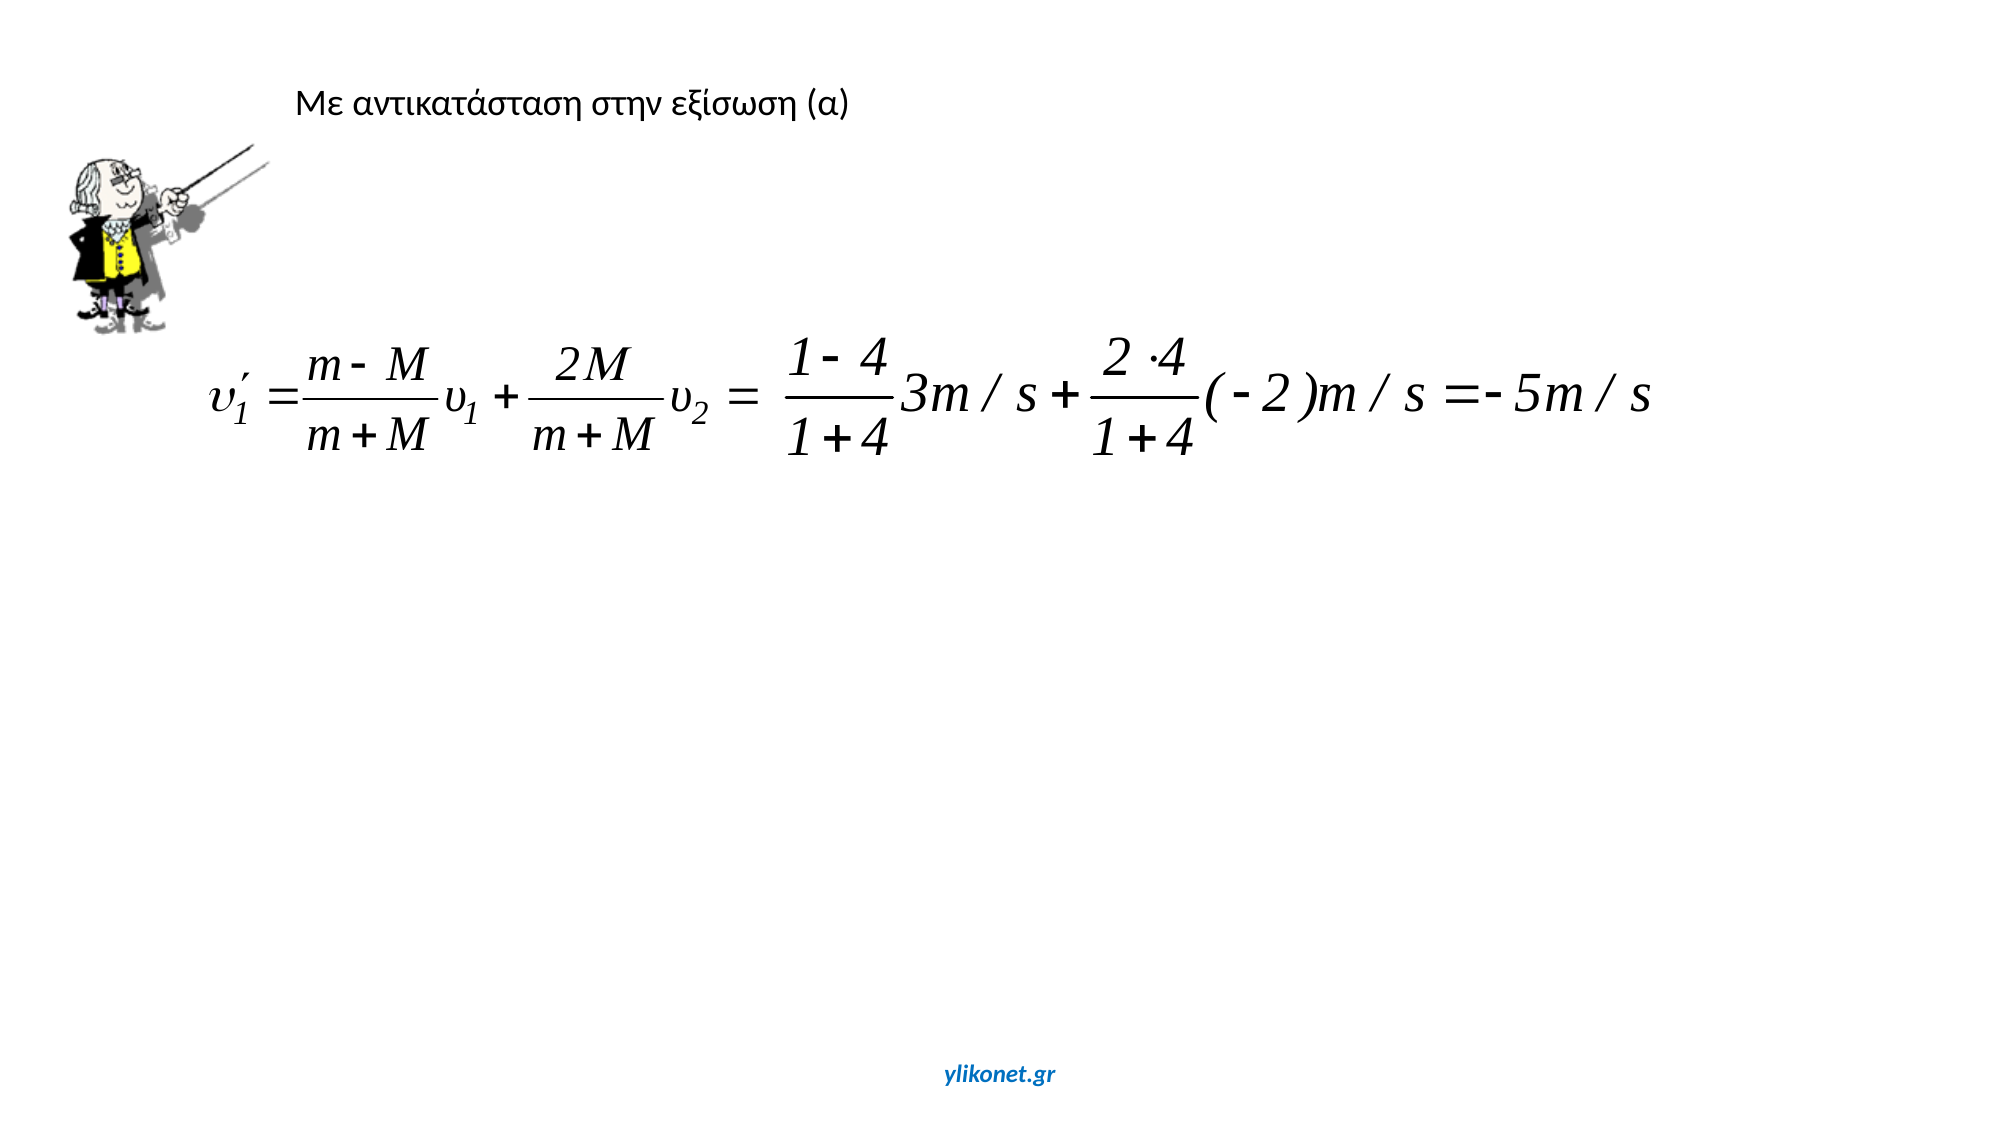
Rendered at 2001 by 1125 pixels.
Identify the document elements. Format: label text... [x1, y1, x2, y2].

text_box ylikonet.gr [683, 1042, 1317, 1103]
chart [203, 332, 760, 462]
text_box Με αντικατάσταση στην εξίσωση (α) [279, 70, 1000, 132]
chart [776, 321, 1664, 469]
picture [56, 139, 258, 332]
